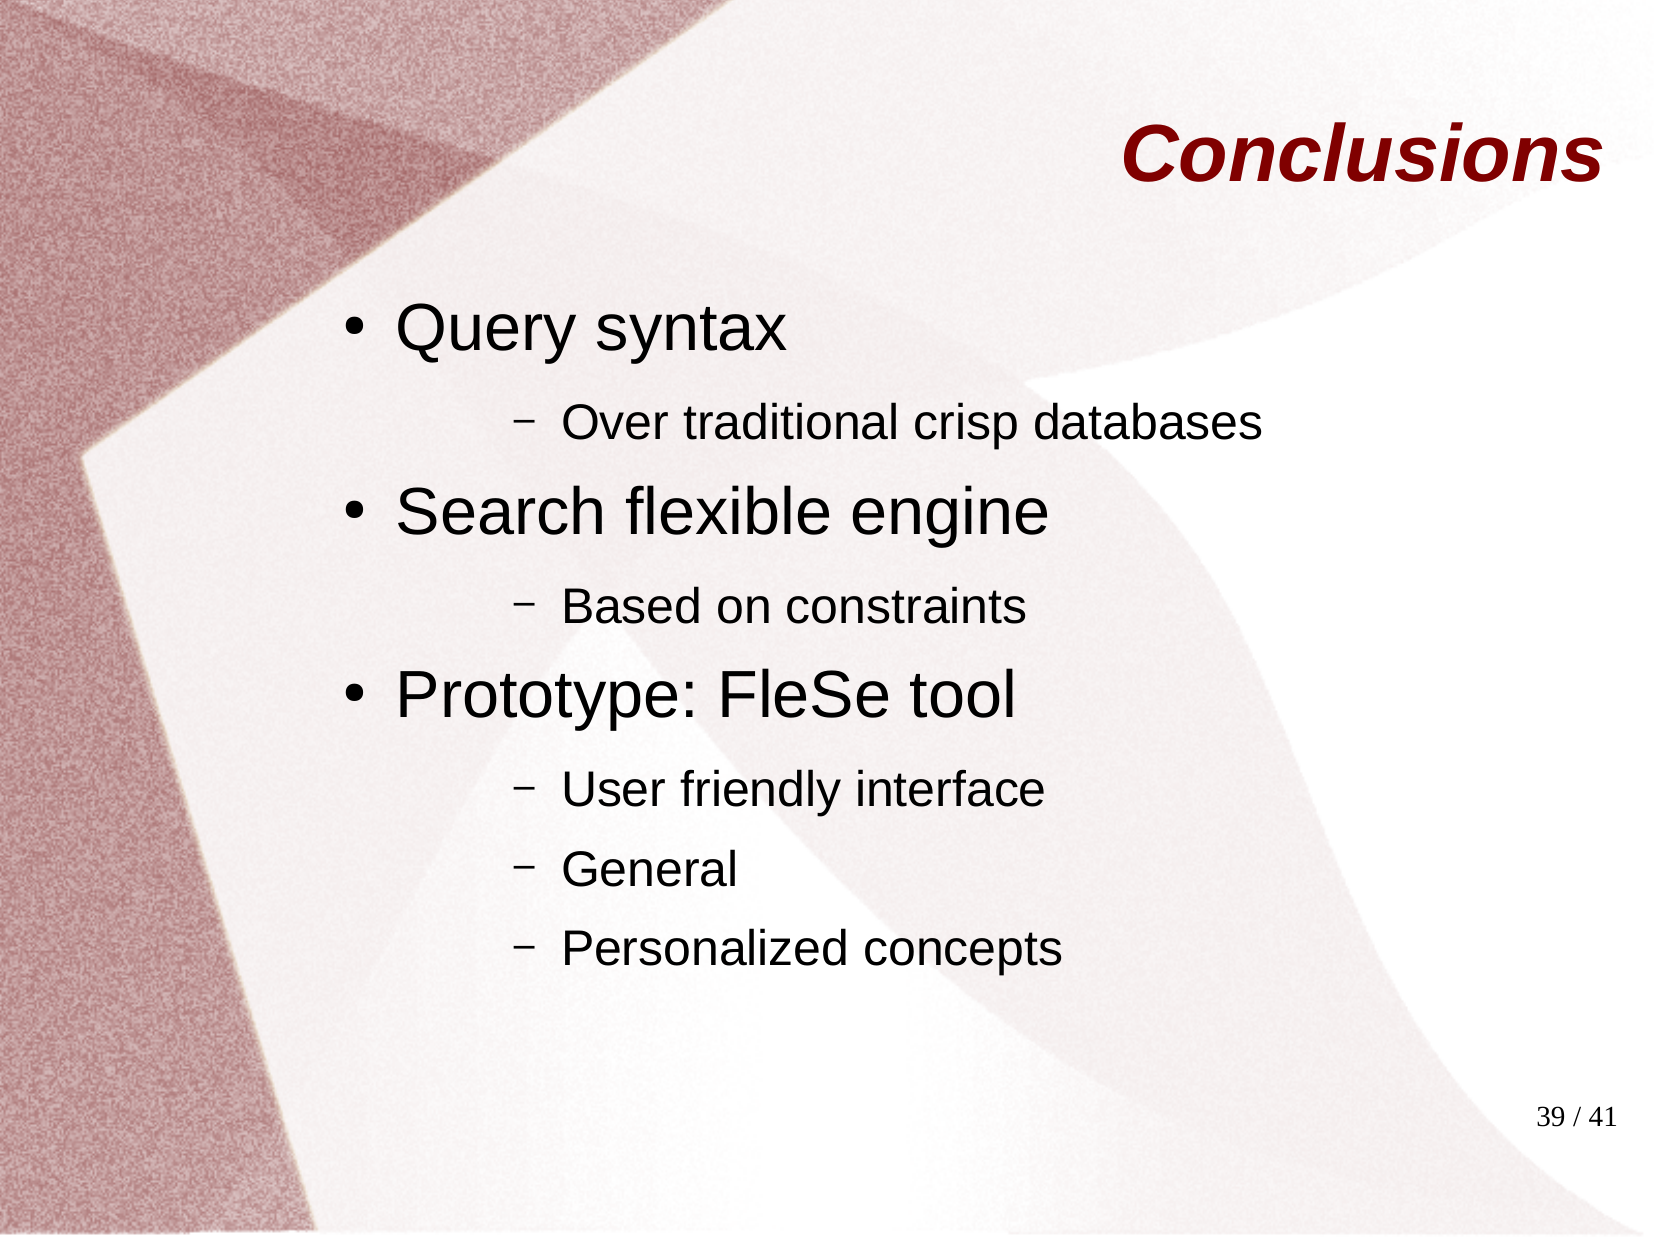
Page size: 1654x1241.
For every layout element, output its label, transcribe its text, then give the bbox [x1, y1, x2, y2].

title Conclusions [596, 49, 1607, 257]
picture [0, 0, 1654, 1241]
list Query syntax Over traditional crisp databases Search flexible engine Based on constraints Prototype: FleSe tool User friendly interface General Personalized concepts [324, 290, 1601, 1010]
